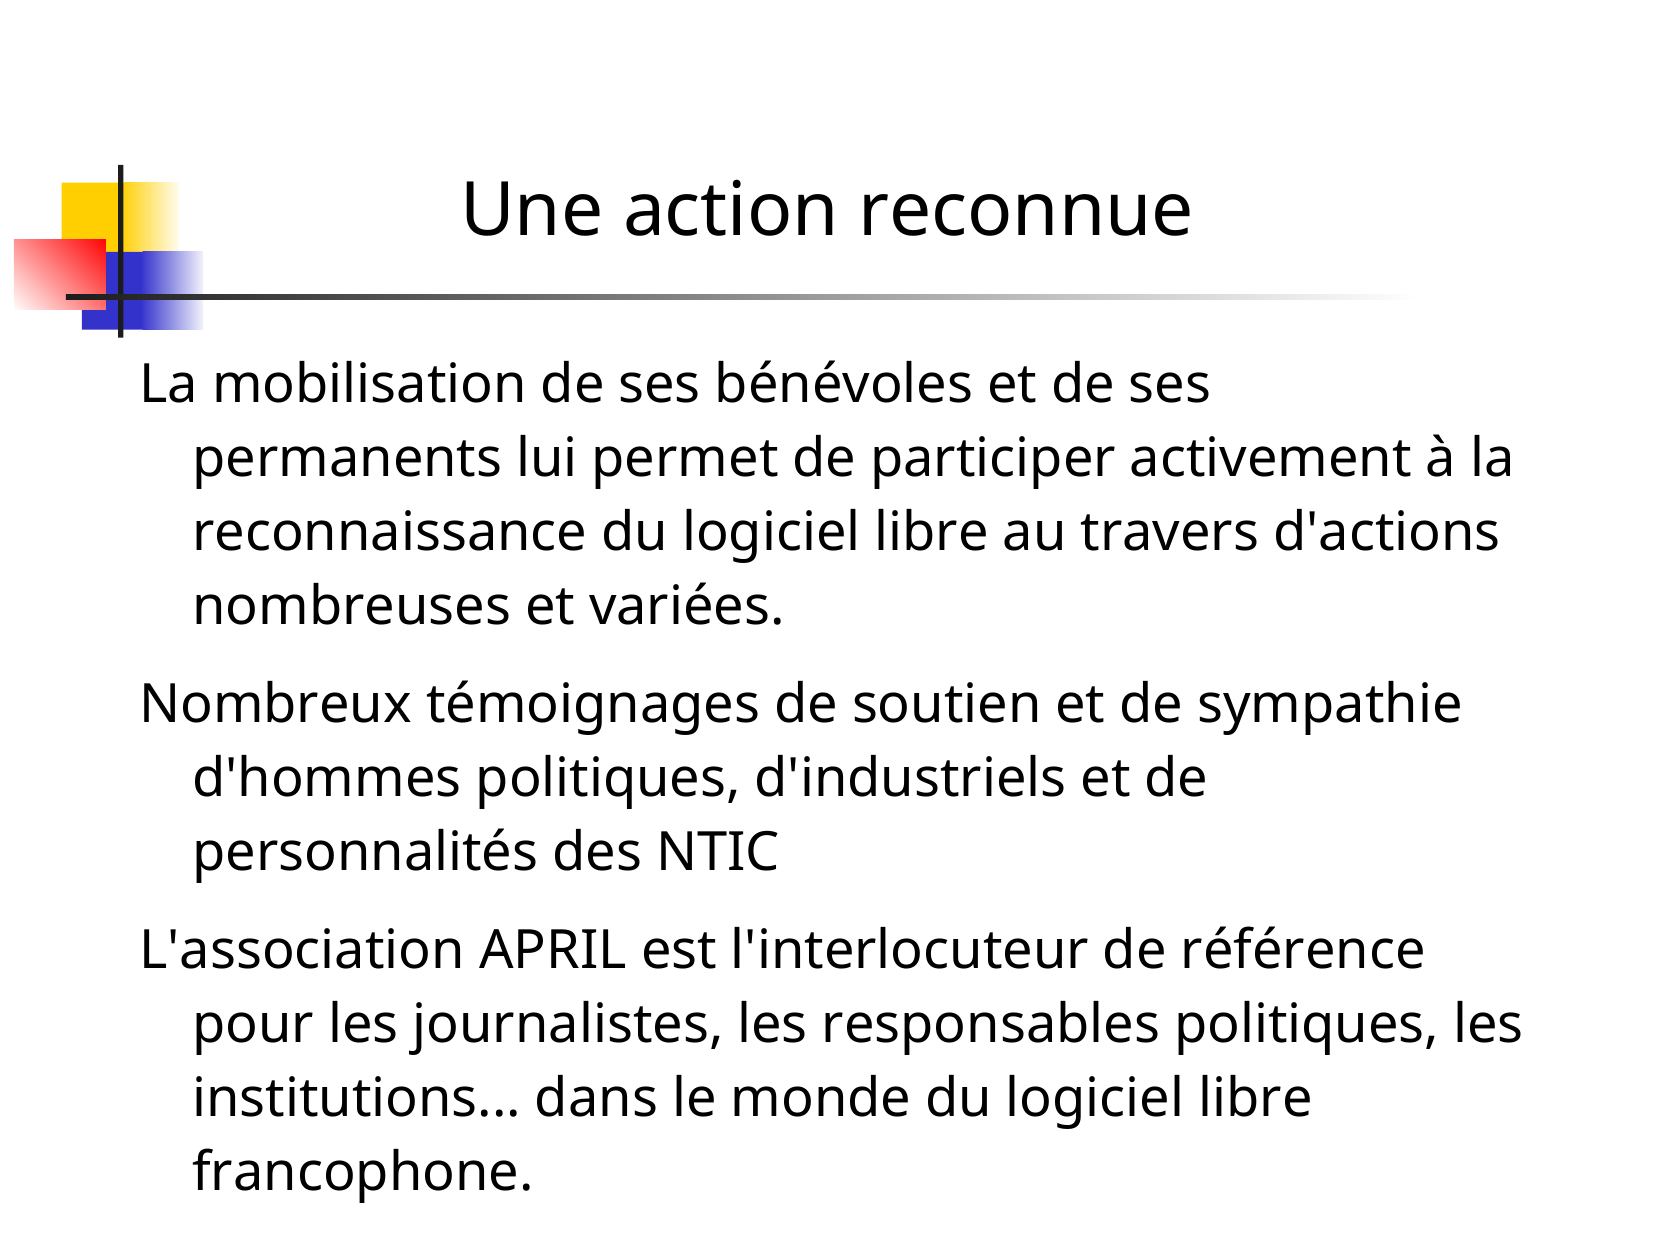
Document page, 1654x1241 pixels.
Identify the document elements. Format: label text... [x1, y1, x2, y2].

list La mobilisation de ses bénévoles et de ses permanents lui permet de participer activement à la reconnaissance du logiciel libre au travers d'actions nombreuses et variées. Nombreux témoignages de soutien et de sympathie d'hommes politiques, d'industriels et de personnalités des NTIC L'association APRIL est l'interlocuteur de référence pour les journalistes, les responsables politiques, les institutions... dans le monde du logiciel libre francophone. [121, 344, 1534, 1119]
title Une action reconnue [121, 110, 1534, 303]
